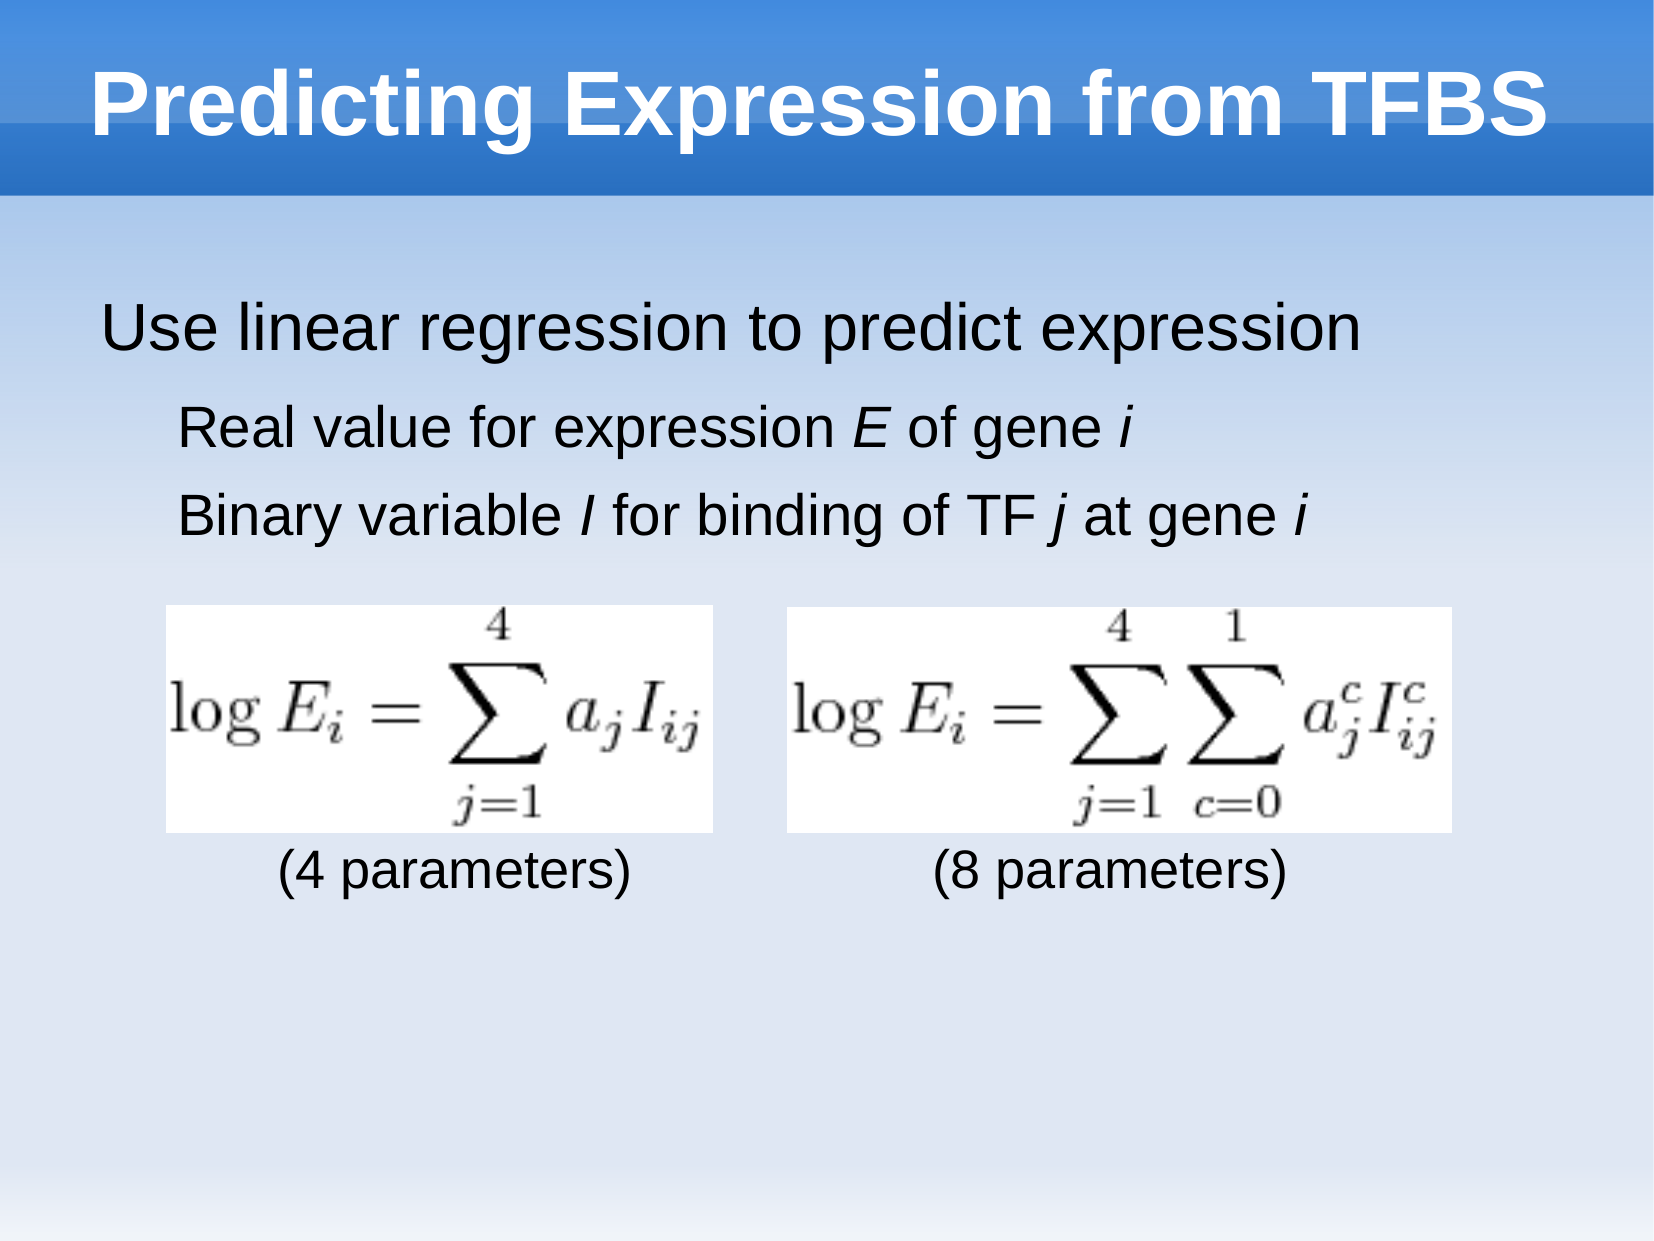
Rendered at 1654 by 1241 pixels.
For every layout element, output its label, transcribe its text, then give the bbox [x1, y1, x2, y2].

picture [0, 0, 1654, 1241]
text_box (8 parameters) [918, 832, 1304, 915]
list Use linear regression to predict expression Real value for expression E of gene i Binary variable I for binding of TF j at gene i [82, 290, 1571, 1109]
title Predicting Expression from TFBS [76, 0, 1565, 208]
text_box (4 parameters) [262, 832, 649, 915]
